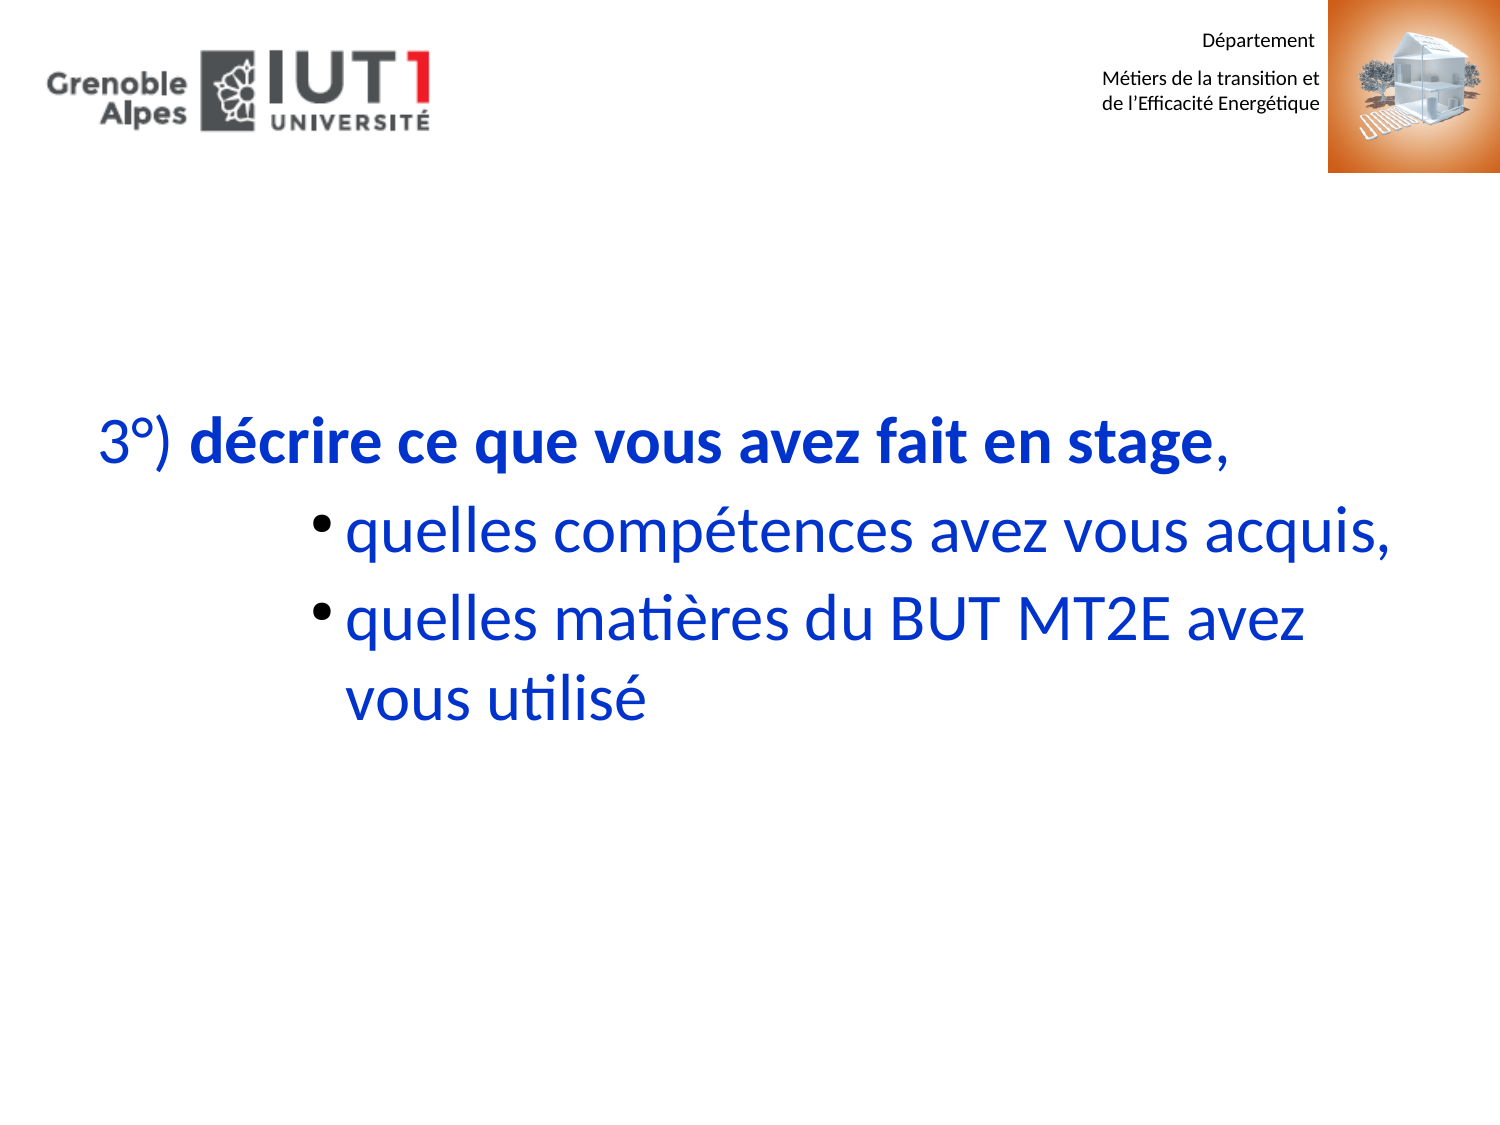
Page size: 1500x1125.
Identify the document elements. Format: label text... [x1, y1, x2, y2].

text_box 3°) décrire ce que vous avez fait en stage, quelles compétences avez vous acquis, quelles matières du BUT MT2E avez vous utilisé [11, 389, 1442, 1075]
picture [1328, 0, 1500, 173]
picture [6, 7, 550, 173]
text_box Département Métiers de la transition et de l’Efficacité Energétique [1062, 19, 1335, 123]
